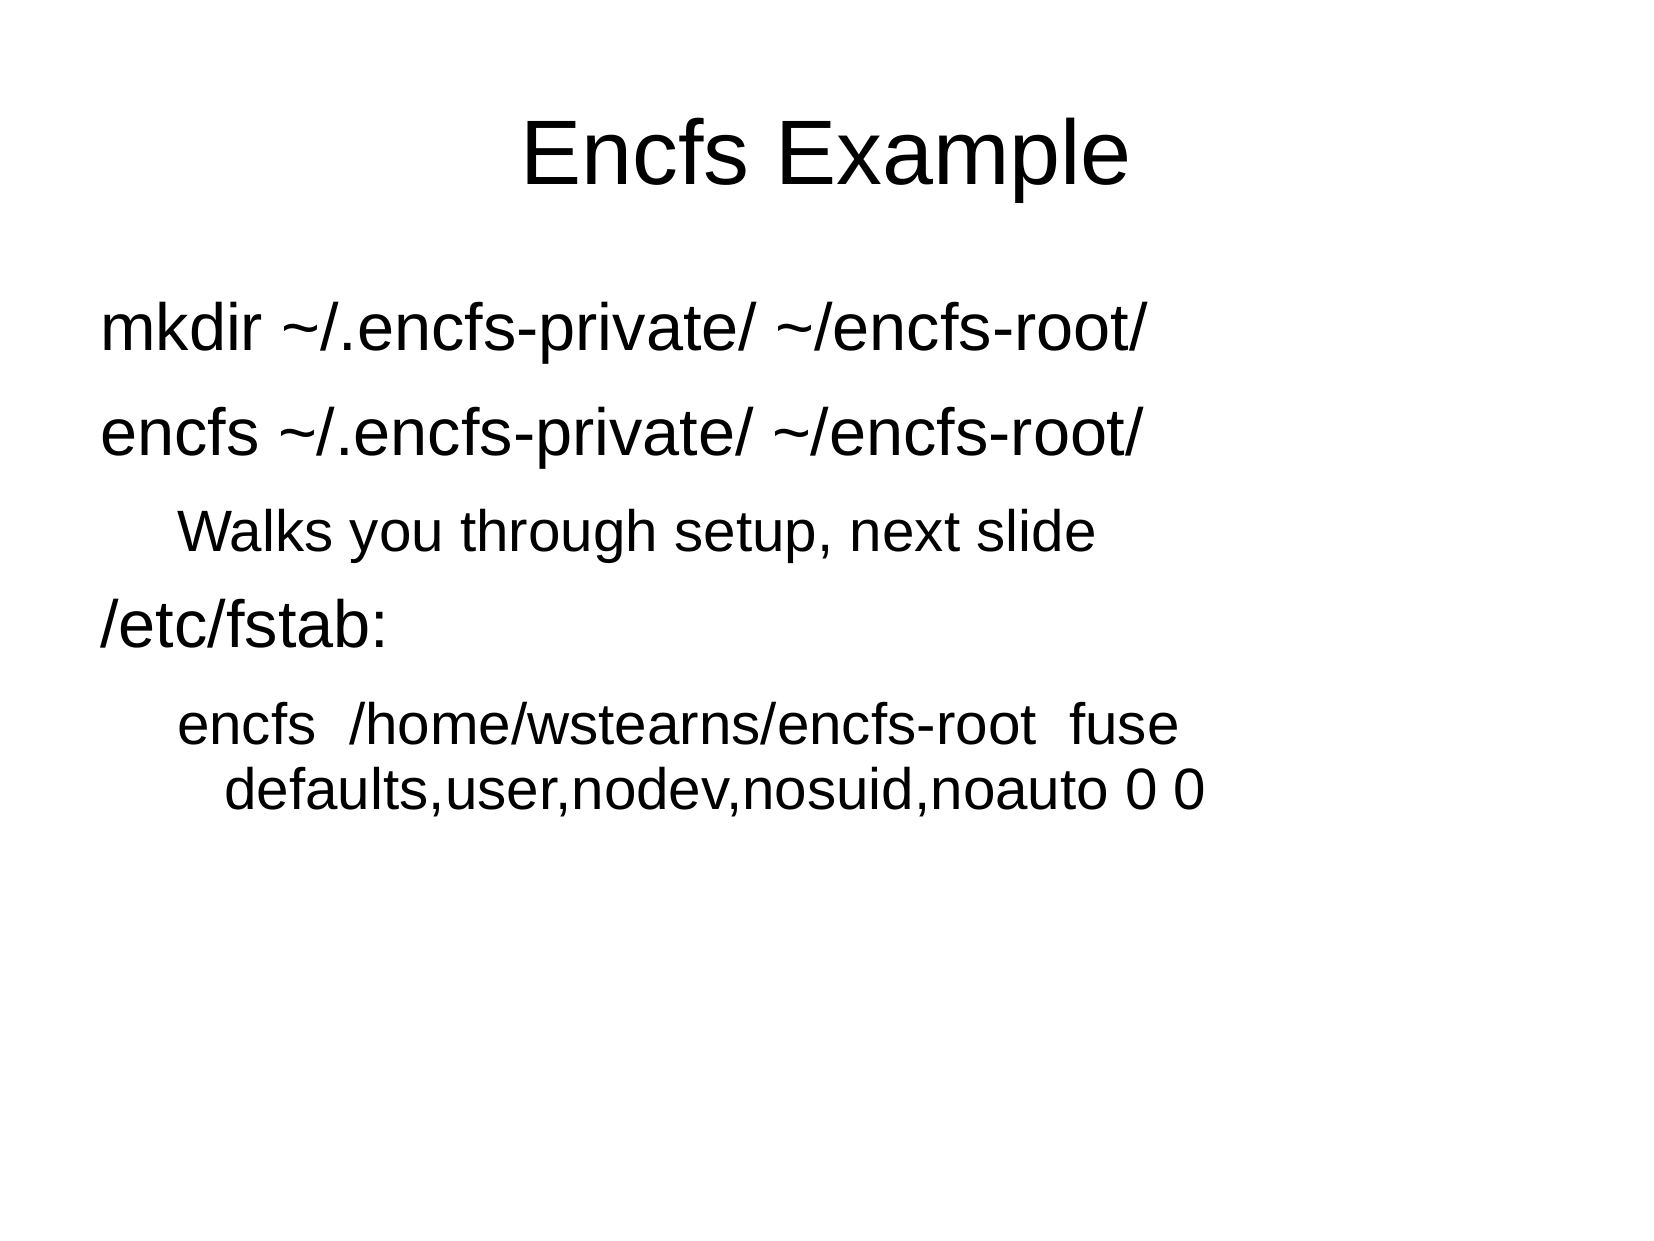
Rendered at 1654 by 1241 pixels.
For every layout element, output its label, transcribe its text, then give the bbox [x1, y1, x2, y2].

list mkdir ~/.encfs-private/ ~/encfs-root/ encfs ~/.encfs-private/ ~/encfs-root/ Walks you through setup, next slide /etc/fstab: encfs /home/wstearns/encfs-root fuse defaults,user,nodev,nosuid,noauto 0 0 [82, 290, 1571, 1094]
title Encfs Example [82, 56, 1571, 250]
